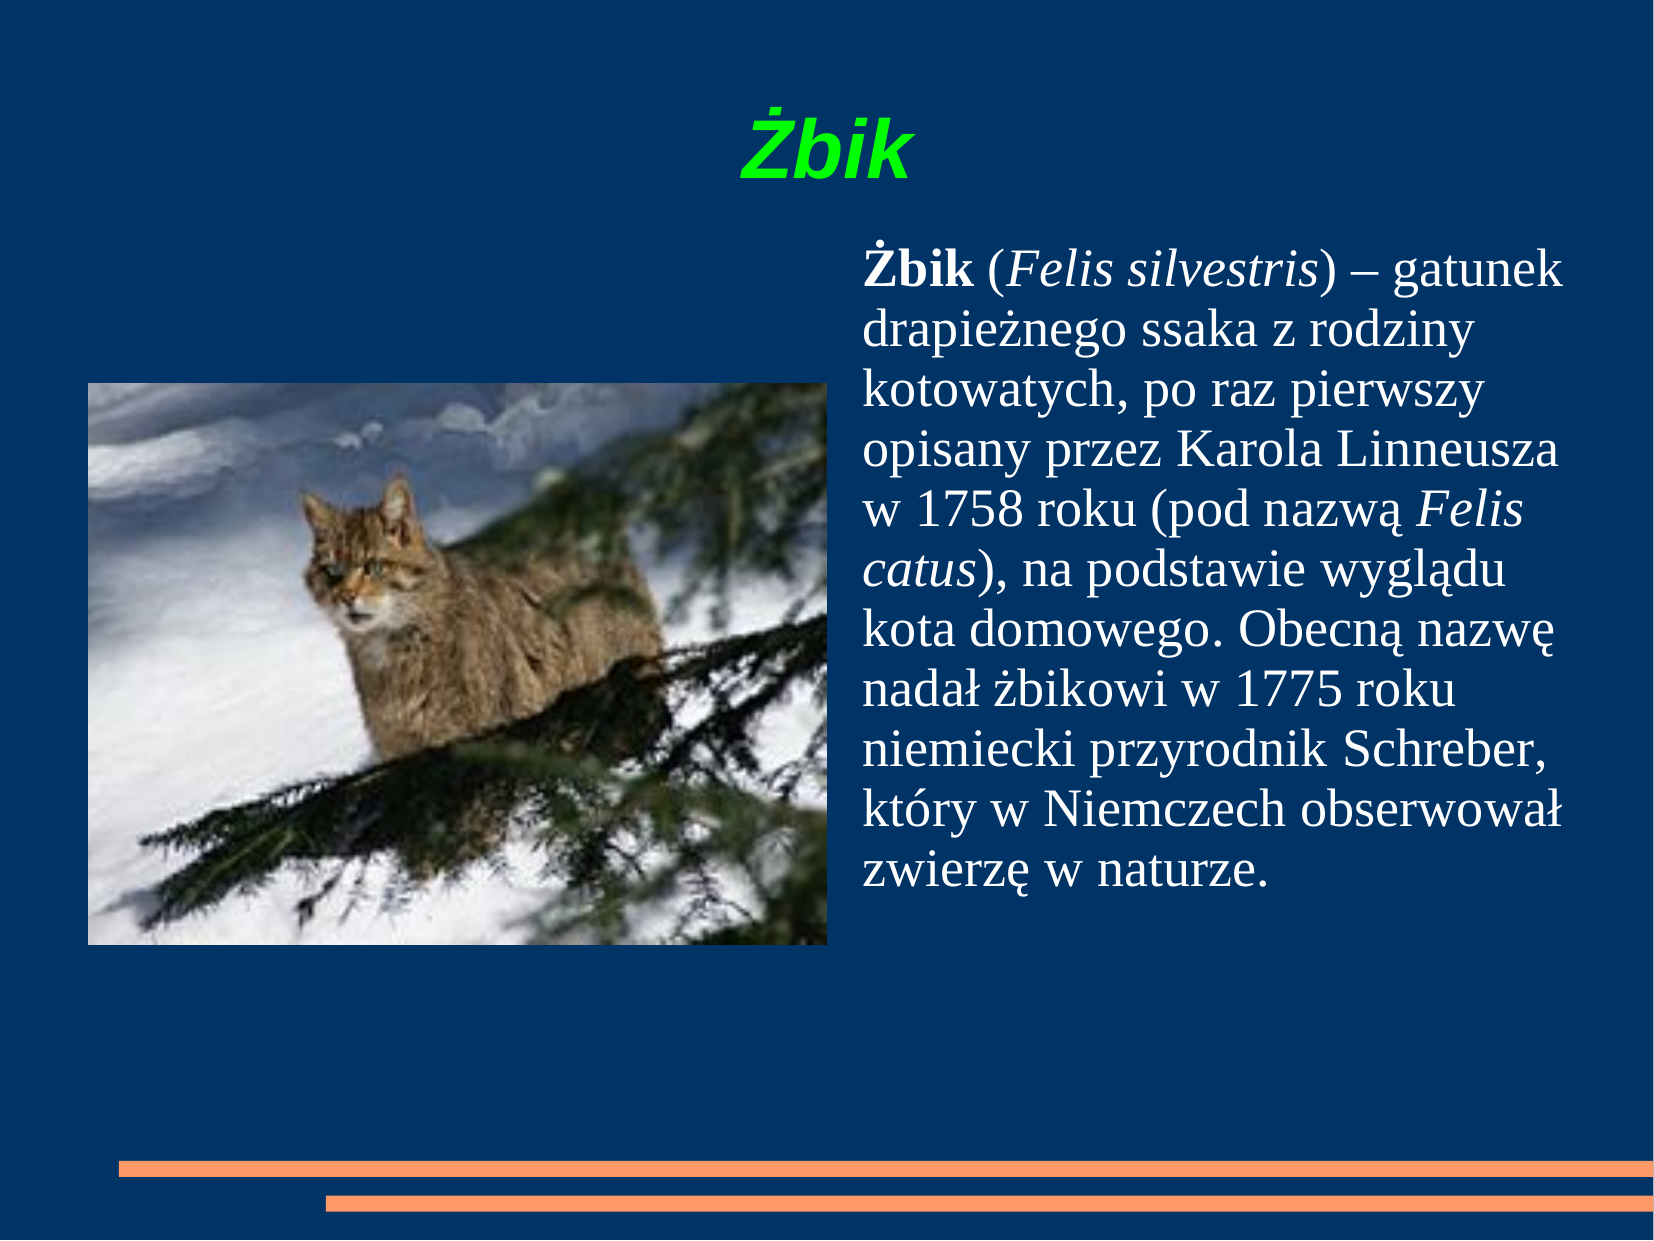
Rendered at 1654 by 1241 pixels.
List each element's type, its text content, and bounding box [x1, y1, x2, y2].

list Żbik (Felis silvestris) – gatunek drapieżnego ssaka z rodziny kotowatych, po raz pierwszy opisany przez Karola Linneuszaw 1758 roku (pod nazwą Felis catus), na podstawie wyglądu kota domowego. Obecną nazwę nadał żbikowi w 1775 roku niemiecki przyrodnik Schreber, który w Niemczech obserwował zwierzę w naturze. [862, 238, 1565, 1034]
picture [88, 383, 827, 945]
title Żbik [121, 53, 1534, 247]
